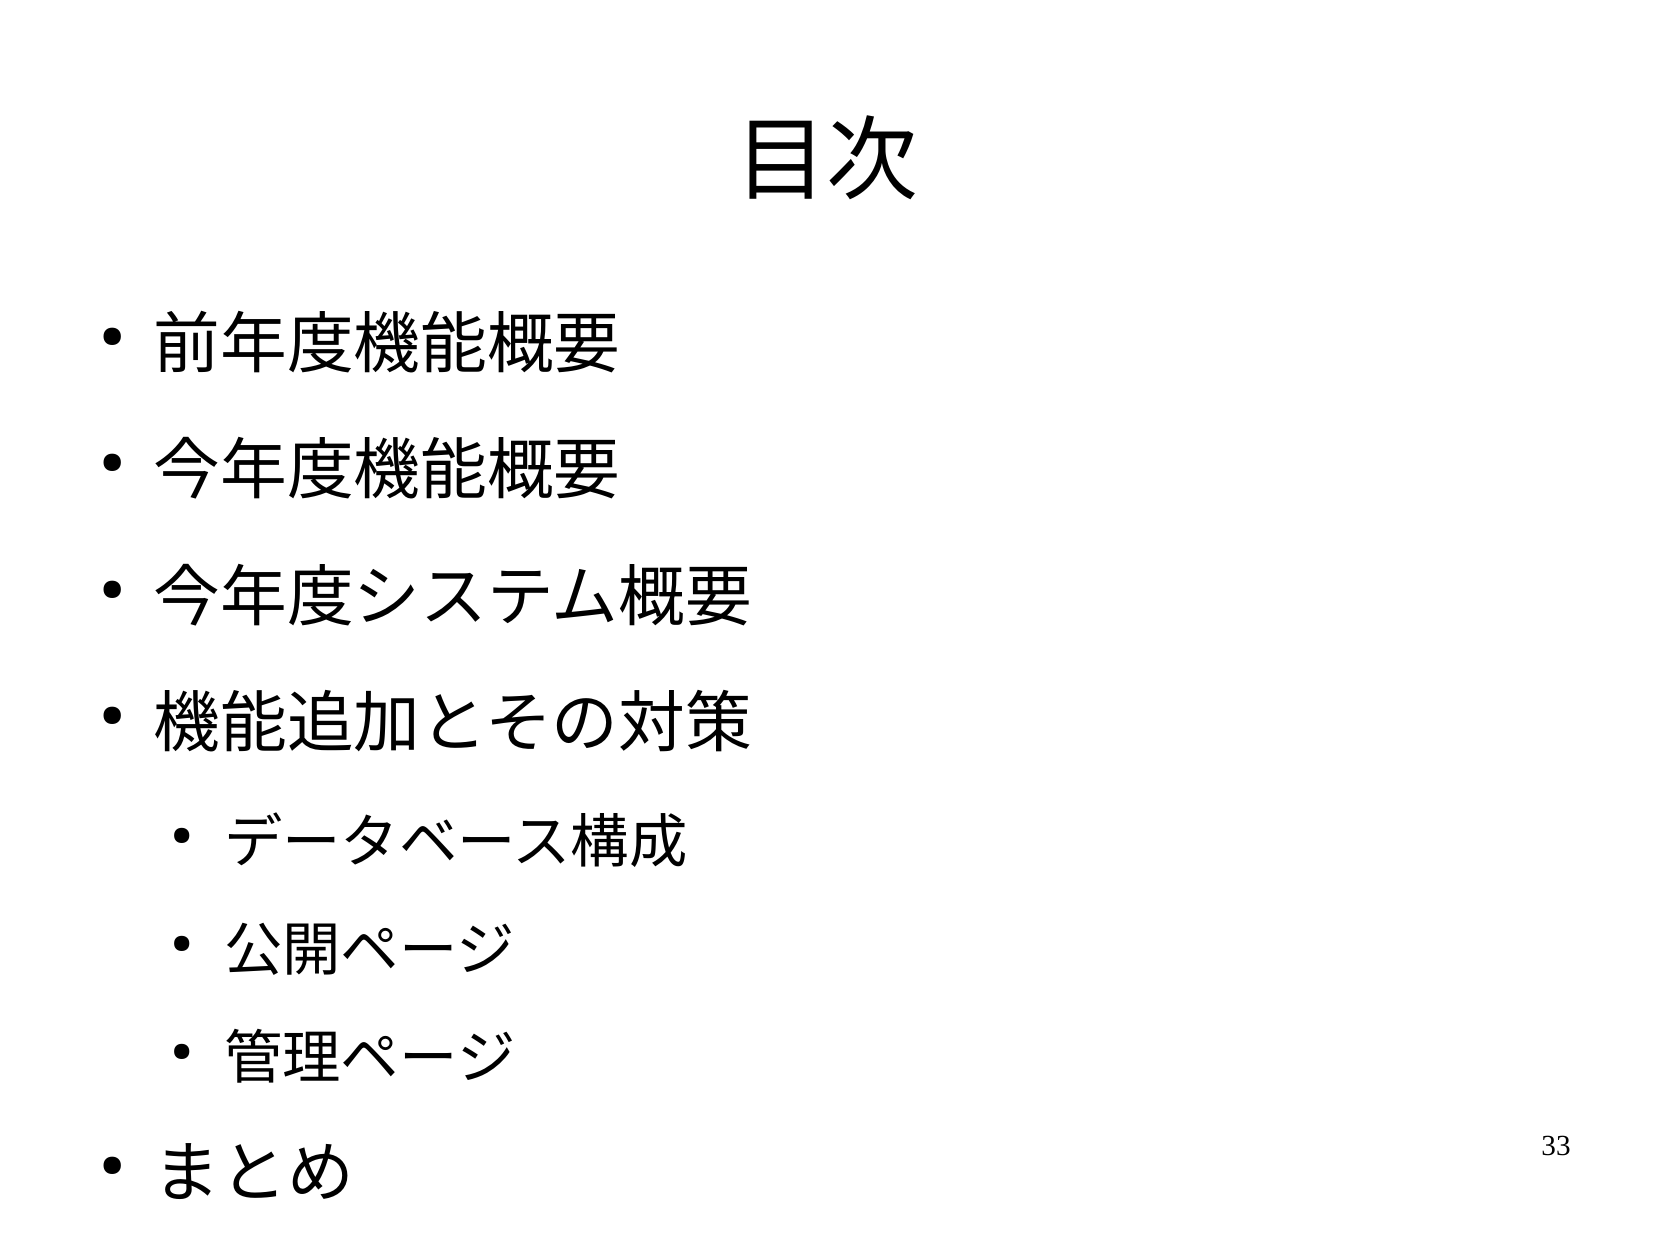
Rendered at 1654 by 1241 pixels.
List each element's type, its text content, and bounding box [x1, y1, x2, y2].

title 目次 [82, 49, 1571, 257]
list 前年度機能概要 今年度機能概要 今年度システム概要 機能追加とその対策 データベース構成 公開ページ 管理ページ まとめ デモ 今後の課題 [82, 290, 1571, 1181]
